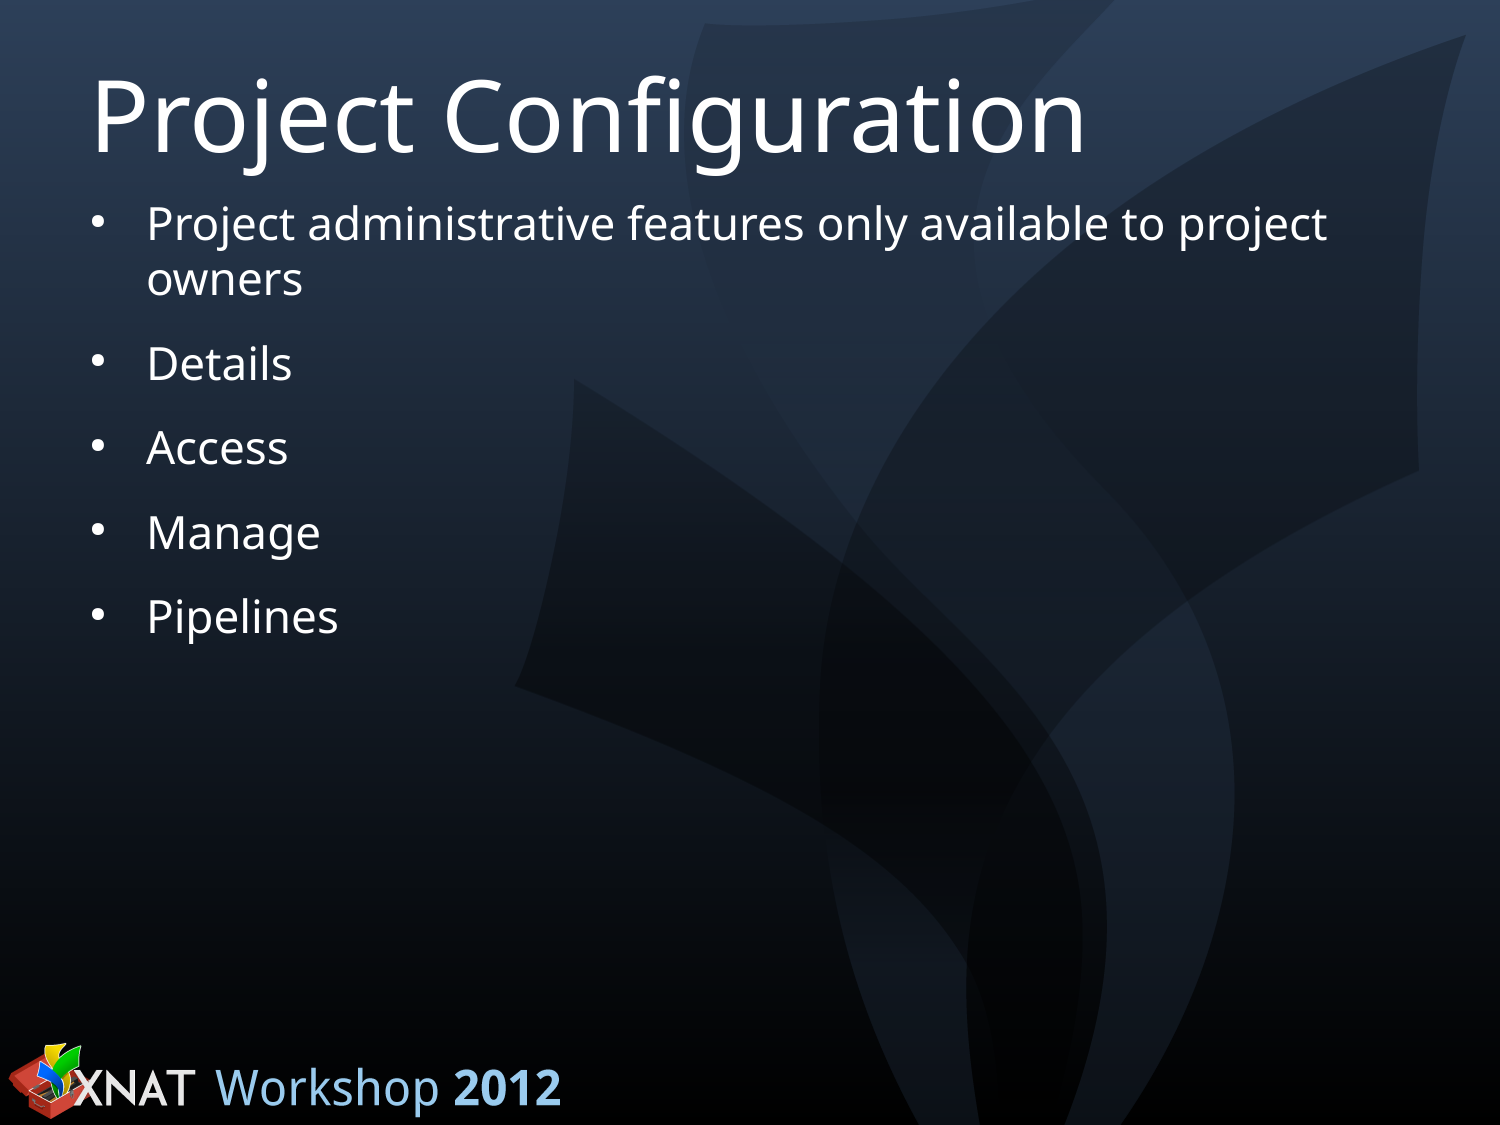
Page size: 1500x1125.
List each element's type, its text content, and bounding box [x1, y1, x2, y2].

title Project Configuration [75, 45, 1425, 187]
list Project administrative features only available to project owners Details Access Manage Pipelines [75, 187, 1425, 993]
picture [0, 0, 1500, 1125]
